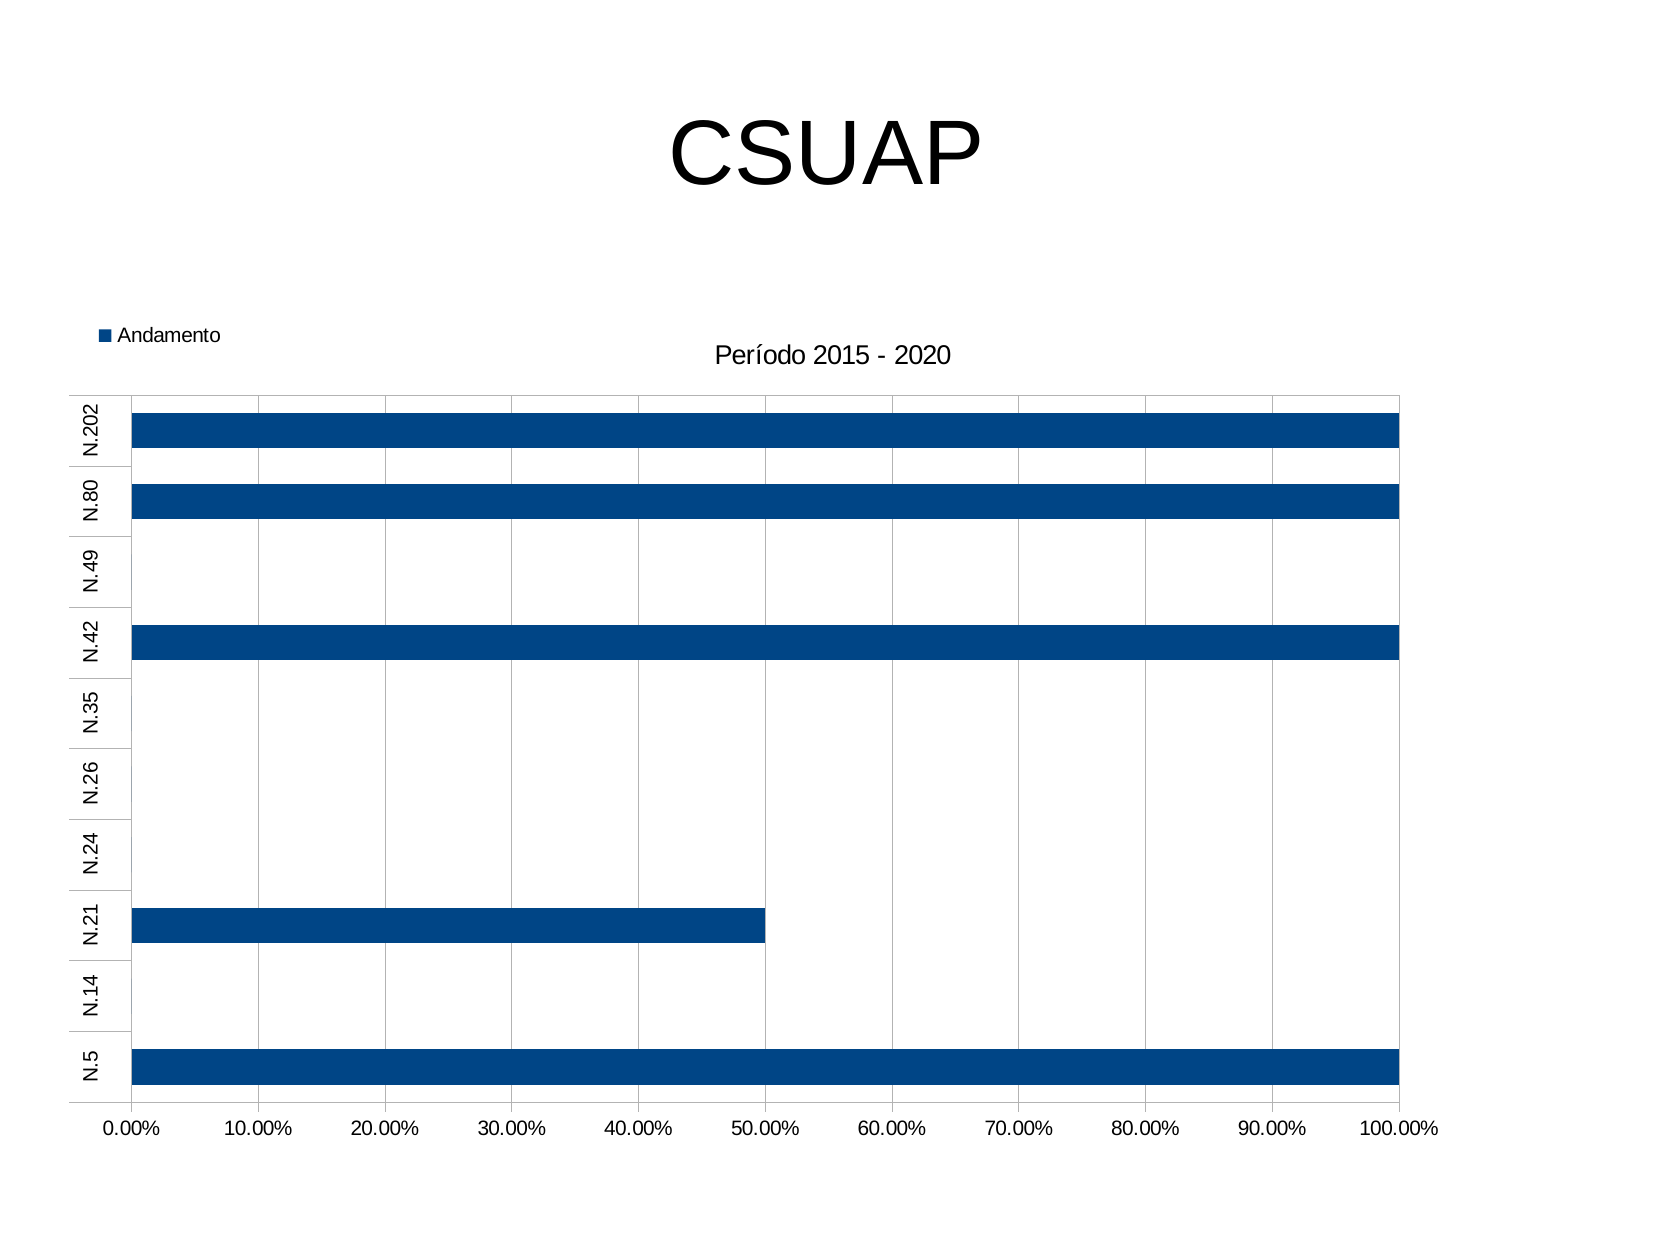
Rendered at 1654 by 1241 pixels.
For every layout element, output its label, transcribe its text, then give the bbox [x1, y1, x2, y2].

chart [47, 307, 1619, 1158]
title CSUAP [82, 49, 1571, 257]
